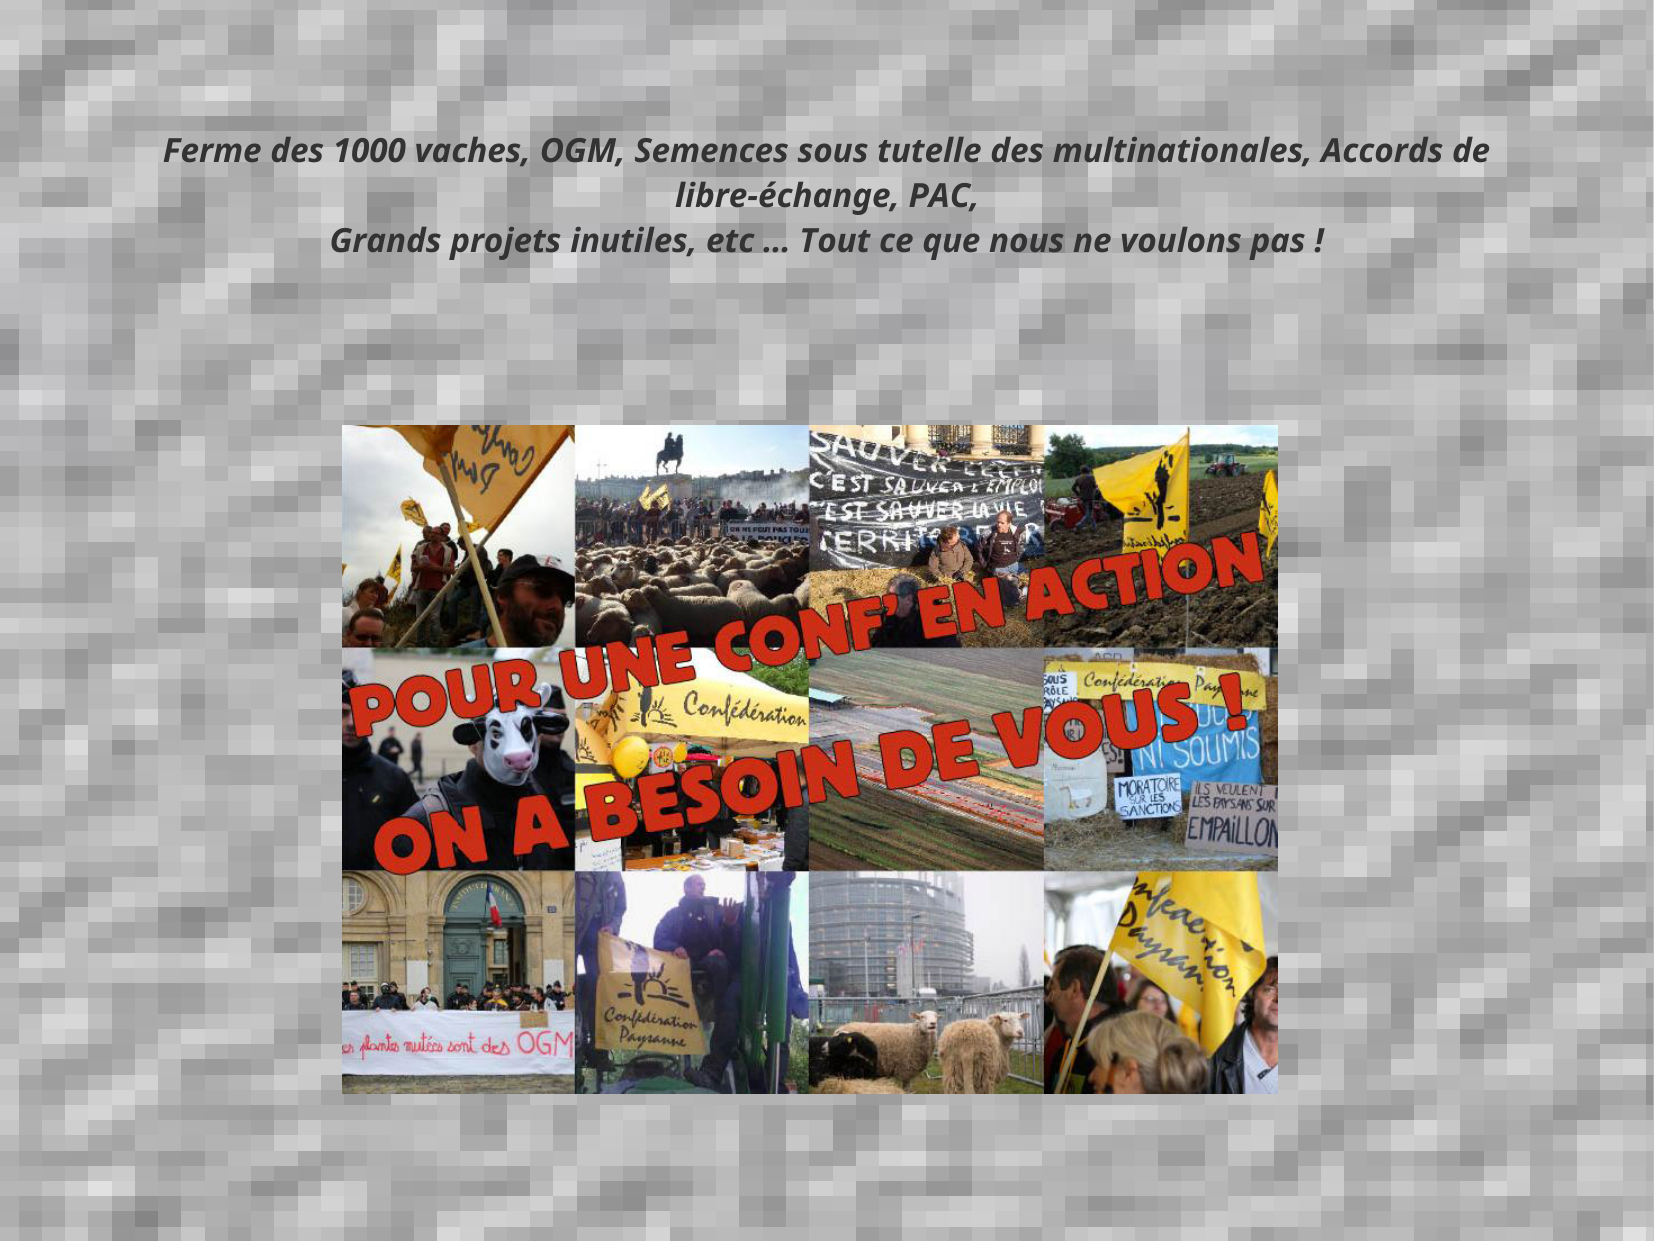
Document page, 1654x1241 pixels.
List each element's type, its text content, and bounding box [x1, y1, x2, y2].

picture [0, 0, 1654, 1241]
title Ferme des 1000 vaches, OGM, Semences sous tutelle des multinationales, Accords de libre-échange, PAC, Grands projets inutiles, etc … Tout ce que nous ne voulons pas ! [121, 91, 1534, 299]
